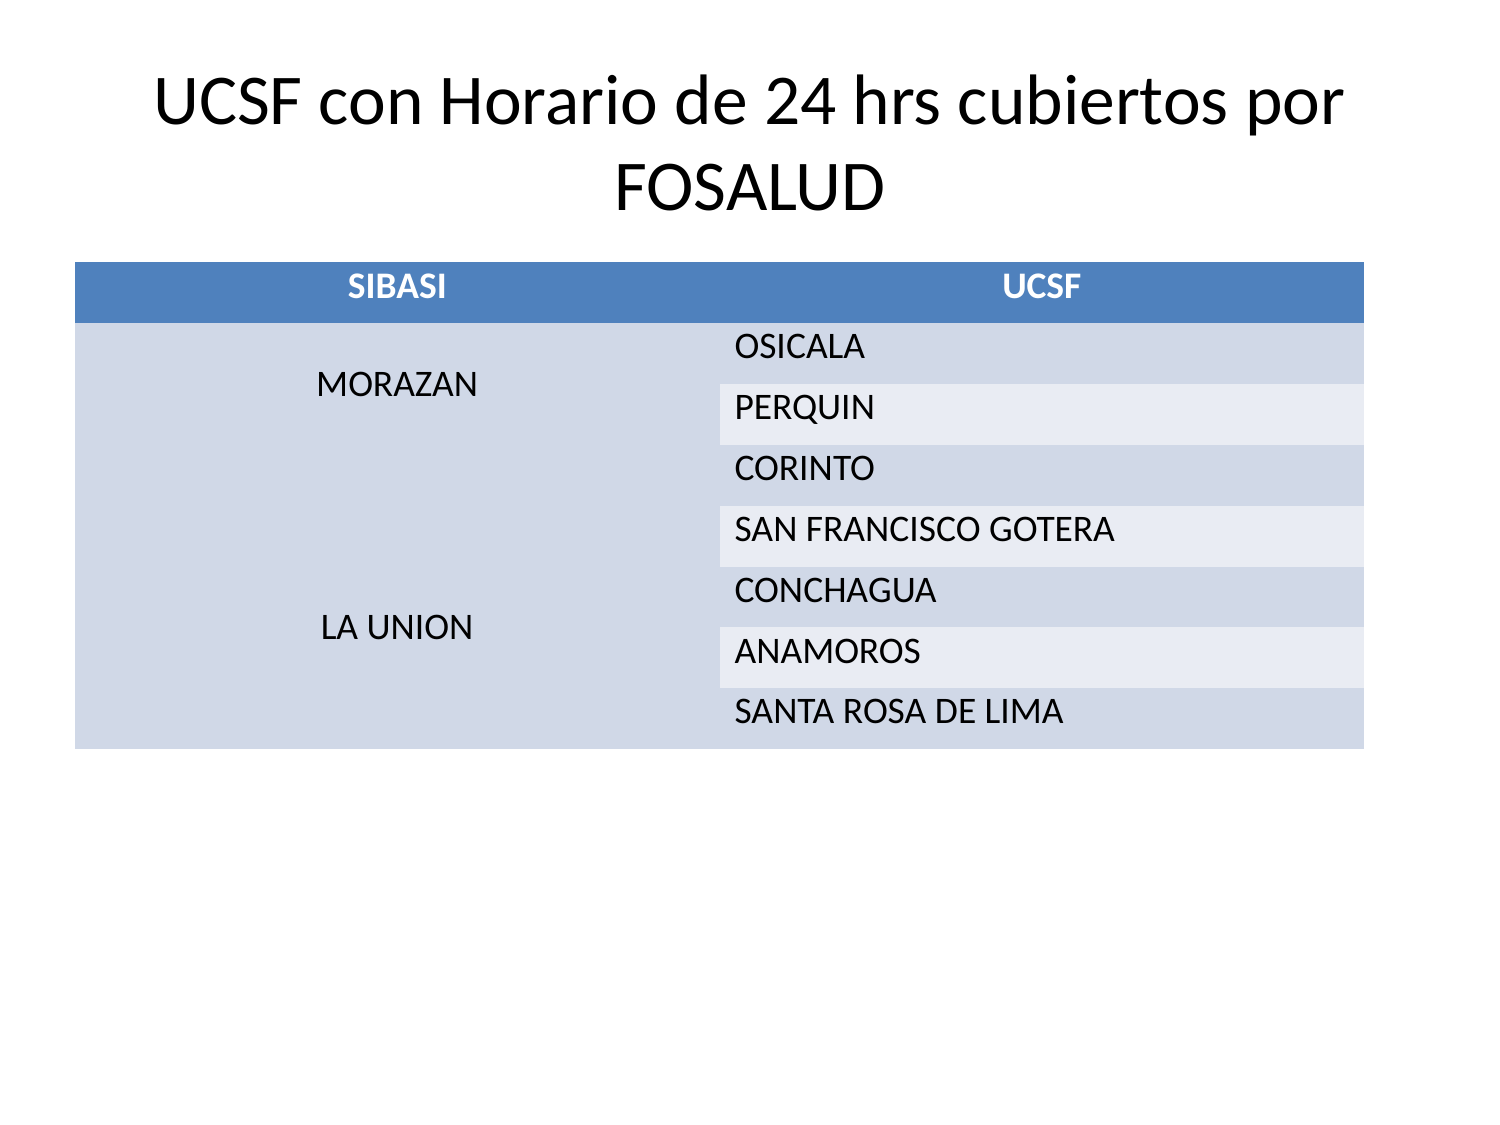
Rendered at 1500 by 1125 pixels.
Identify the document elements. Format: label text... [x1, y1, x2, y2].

table_cell MORAZAN [75, 323, 720, 567]
table_header UCSF [720, 262, 1364, 323]
table_cell SAN FRANCISCO GOTERA [720, 506, 1364, 567]
table_cell SANTA ROSA DE LIMA [720, 688, 1364, 749]
table_cell PERQUIN [720, 384, 1364, 445]
table_header SIBASI [75, 262, 720, 323]
table_cell CONCHAGUA [720, 567, 1364, 627]
table_cell ANAMOROS [720, 627, 1364, 688]
title UCSF con Horario de 24 hrs cubiertos por FOSALUD [75, 45, 1425, 233]
table_cell CORINTO [720, 445, 1364, 506]
table_cell OSICALA [720, 323, 1364, 384]
table_cell LA UNION [75, 567, 720, 749]
